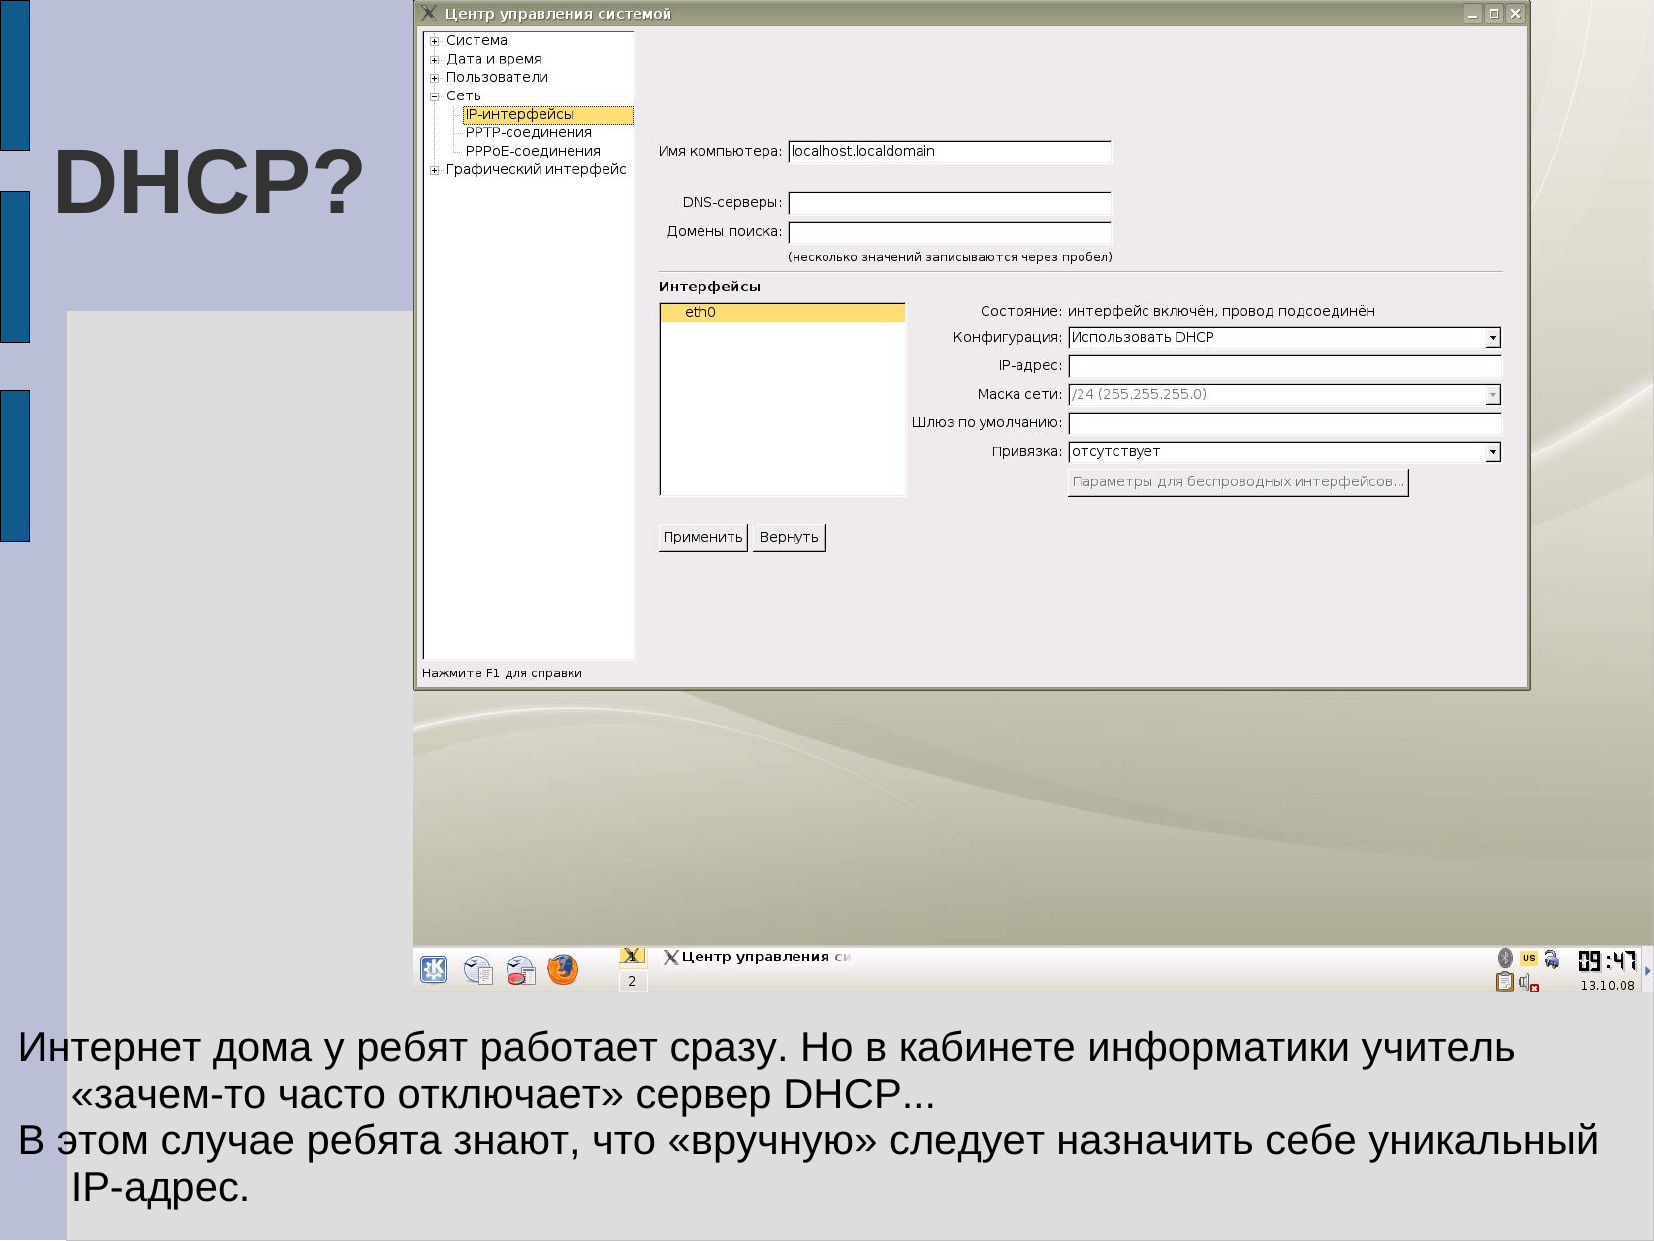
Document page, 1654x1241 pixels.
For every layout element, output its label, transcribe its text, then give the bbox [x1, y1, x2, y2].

title DHCP? [52, 85, 1465, 278]
list Интернет дома у ребят работает сразу. Но в кабинете информатики учитель «зачем-то часто отключает» сервер DHCP... В этом случае ребята знают, что «вручную» следует назначить себе уникальный IP-адрес. [0, 1023, 1654, 1241]
picture [413, 0, 1654, 993]
